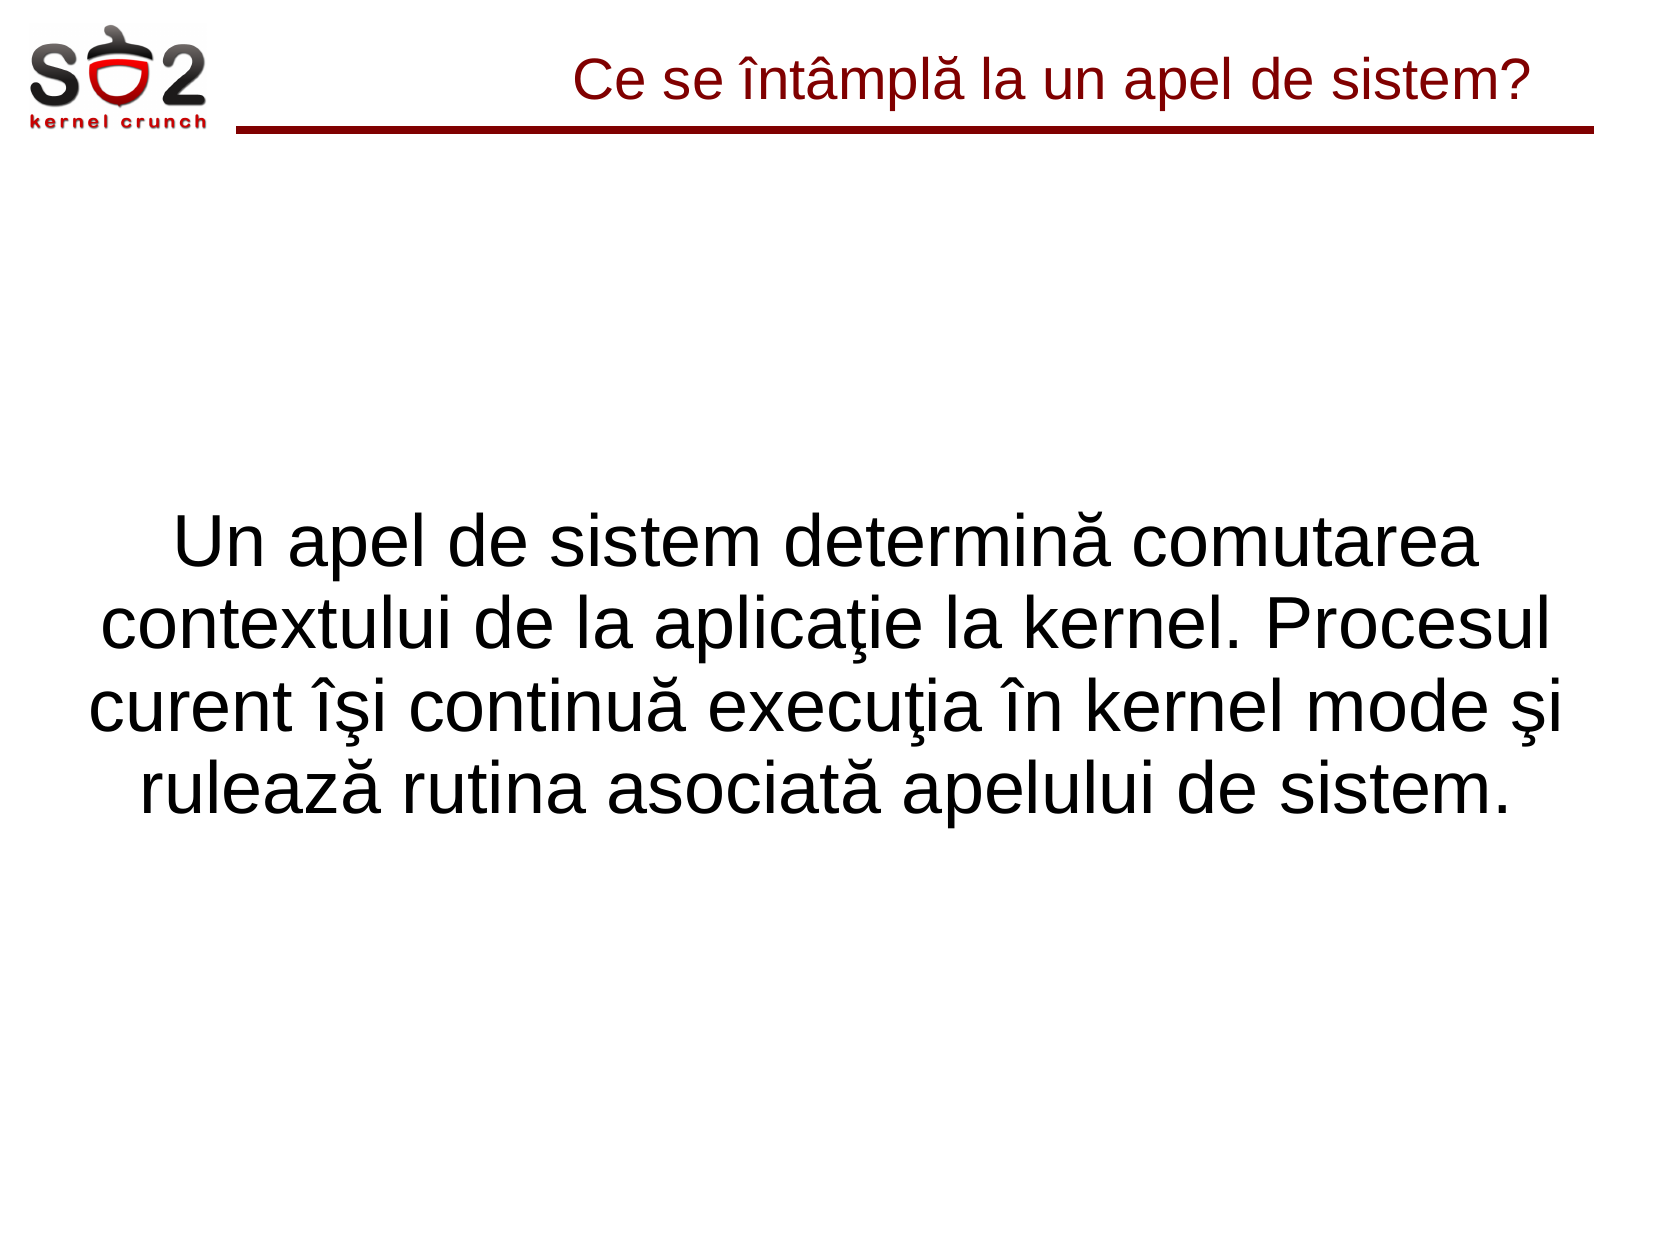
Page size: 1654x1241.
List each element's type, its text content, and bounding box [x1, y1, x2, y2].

title Ce se întâmplă la un apel de sistem? [121, 11, 1534, 148]
picture [29, 23, 121, 130]
subtitle Un apel de sistem determină comutarea contextului de la aplicaţie la kernel. Procesul curent îşi continuă execuţia în kernel mode şi rulează rutina asociată apelului de sistem. [59, 177, 1595, 1152]
